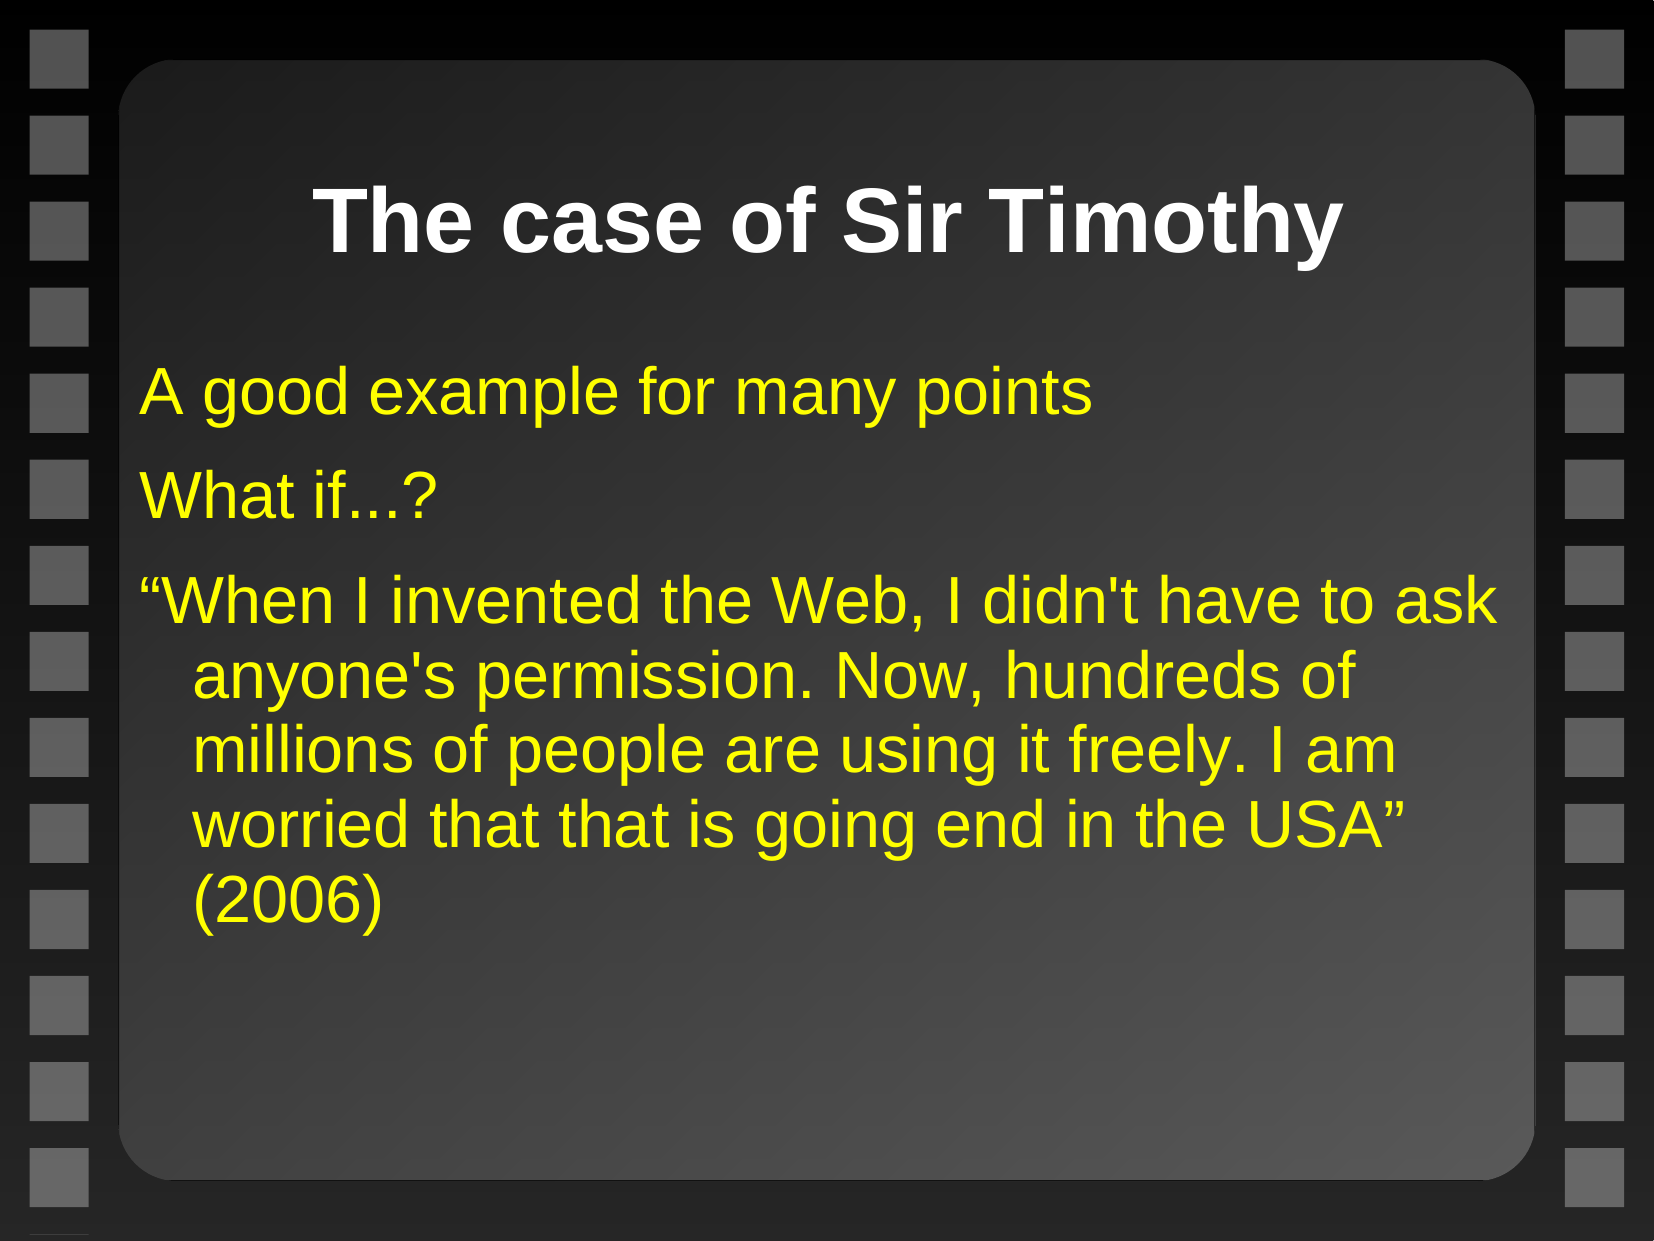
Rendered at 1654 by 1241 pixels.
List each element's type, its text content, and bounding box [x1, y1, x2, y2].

title The case of Sir Timothy [123, 117, 1536, 325]
list A good example for many points What if...? “When I invented the Web, I didn't have to ask anyone's permission. Now, hundreds of millions of people are using it freely. I am worried that that is going end in the USA” (2006) [121, 354, 1534, 1127]
